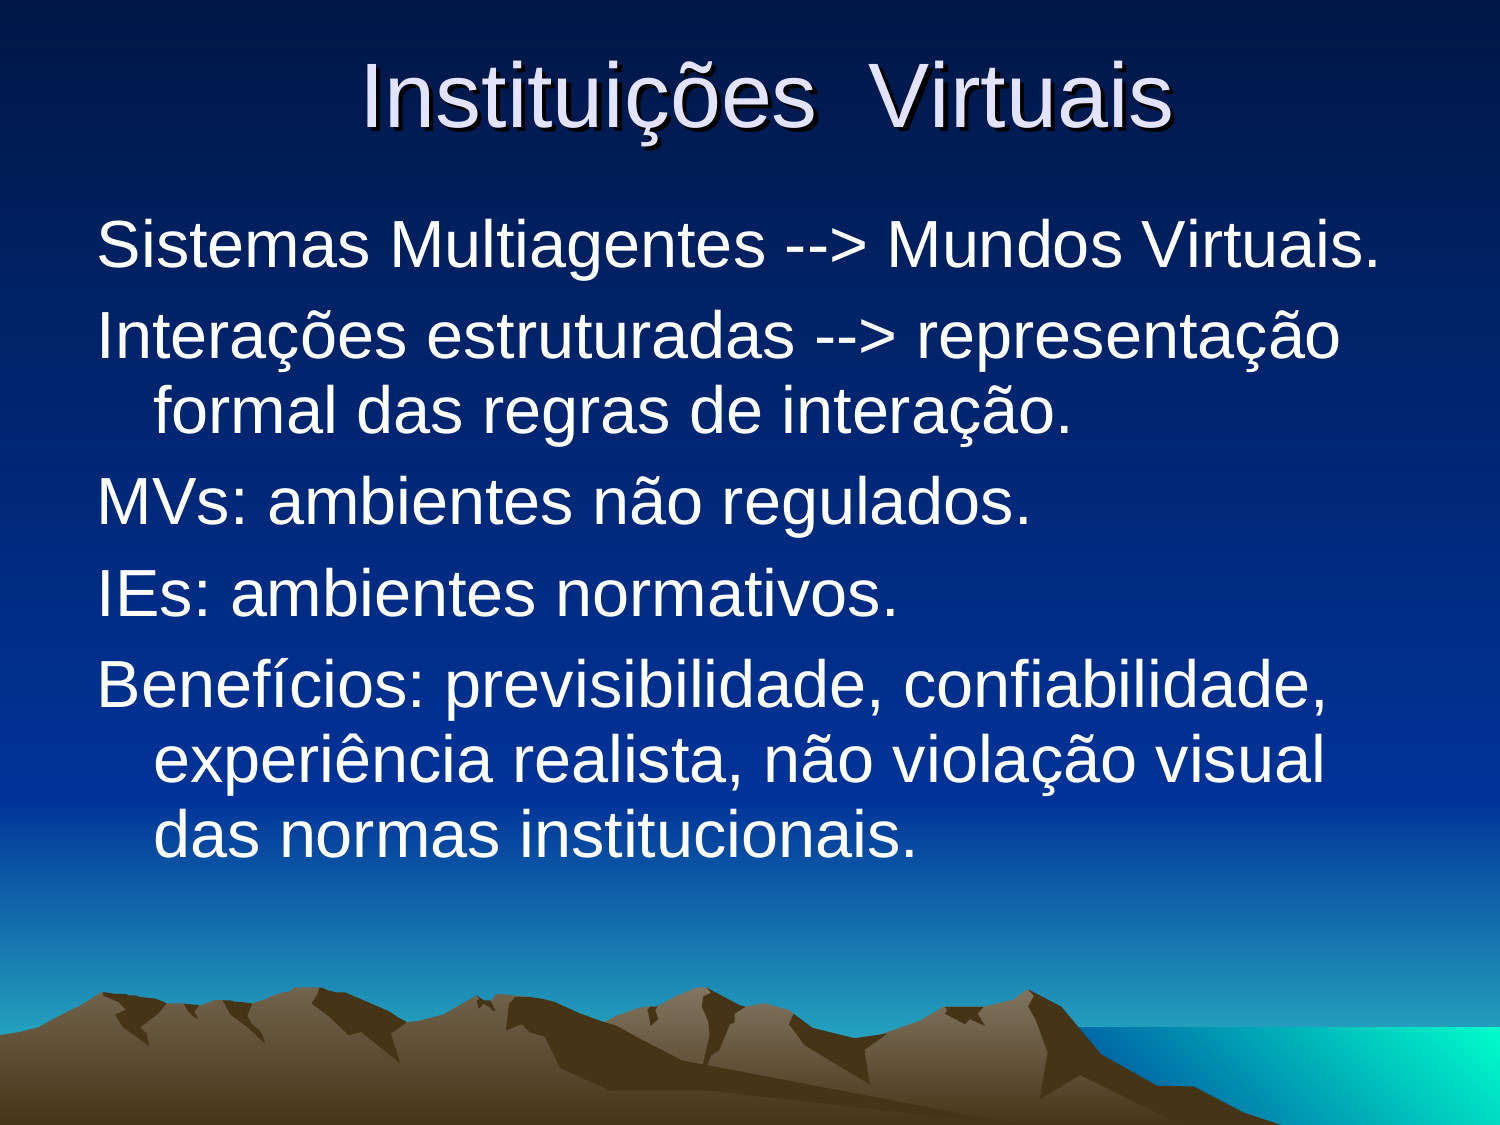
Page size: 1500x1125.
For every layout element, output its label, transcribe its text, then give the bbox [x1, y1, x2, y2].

title Instituições Virtuais [75, 13, 1426, 178]
list Sistemas Multiagentes --> Mundos Virtuais. Interações estruturadas --> representação formal das regras de interação. MVs: ambientes não regulados. IEs: ambientes normativos. Benefícios: previsibilidade, confiabilidade, experiência realista, não violação visual das normas institucionais. [96, 206, 1447, 974]
